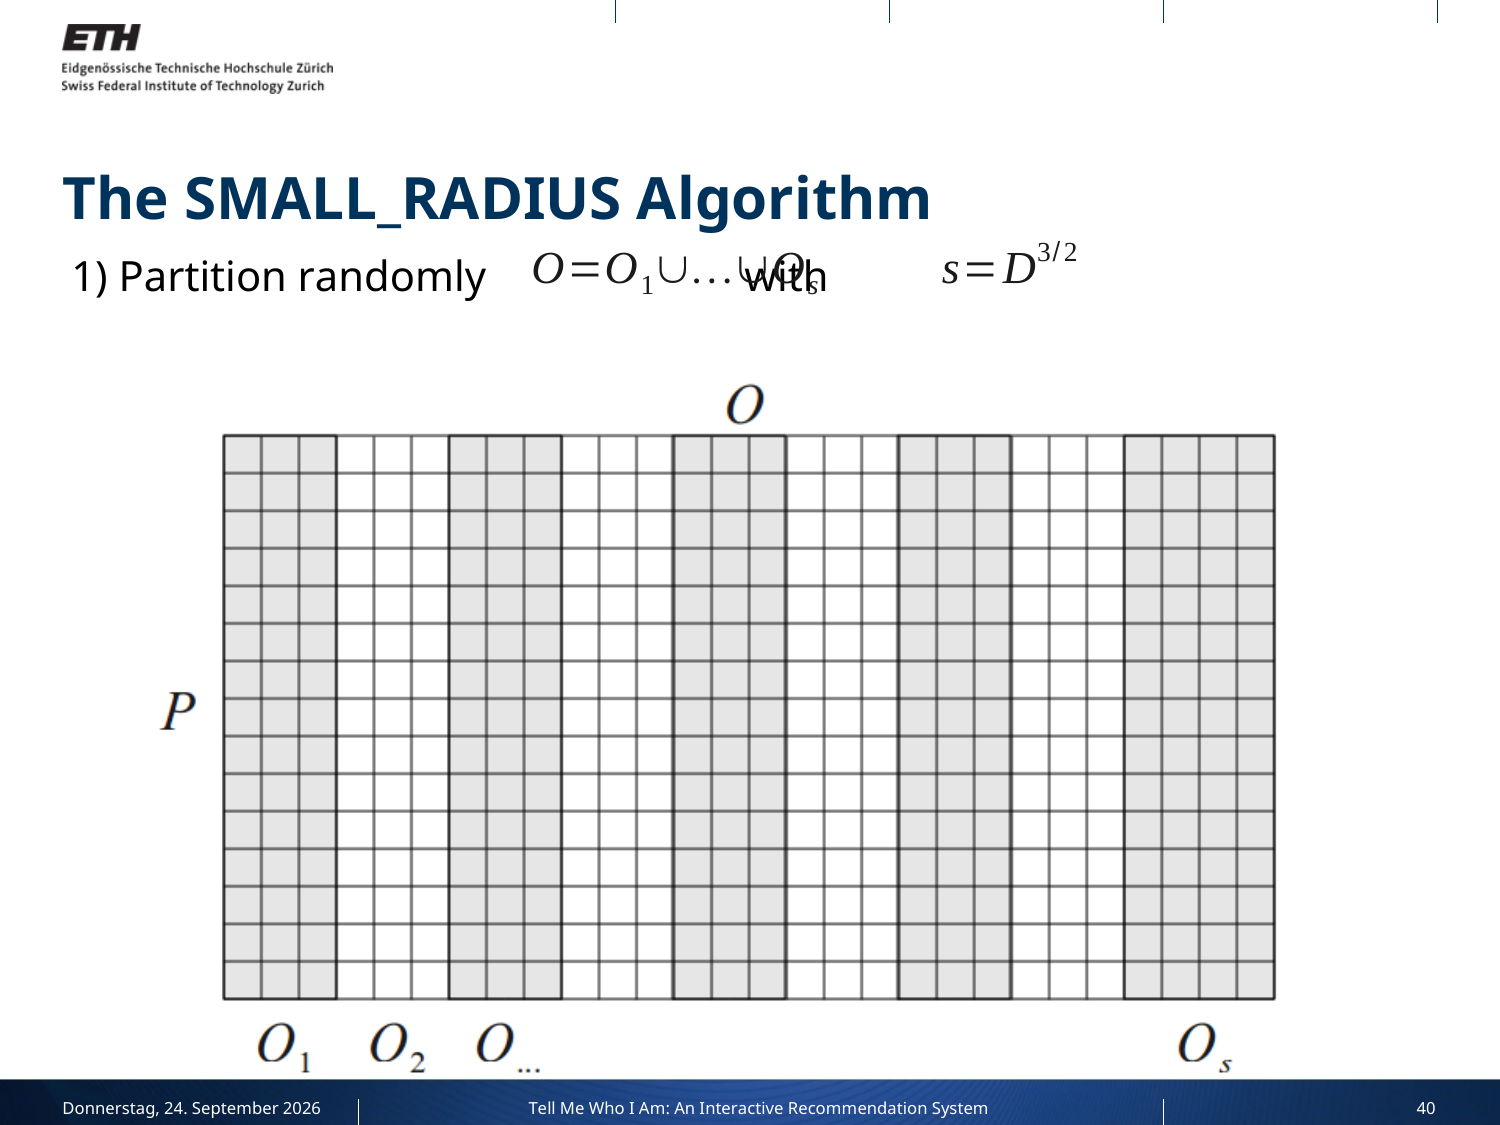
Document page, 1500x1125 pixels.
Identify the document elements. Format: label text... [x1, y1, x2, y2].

chart [525, 242, 826, 300]
picture [62, 24, 333, 94]
picture [0, 367, 1500, 1125]
chart [932, 236, 1084, 295]
list 1) Partition randomly with [71, 246, 1447, 901]
title The SMALL_RADIUS Algorithm [62, 157, 1438, 296]
